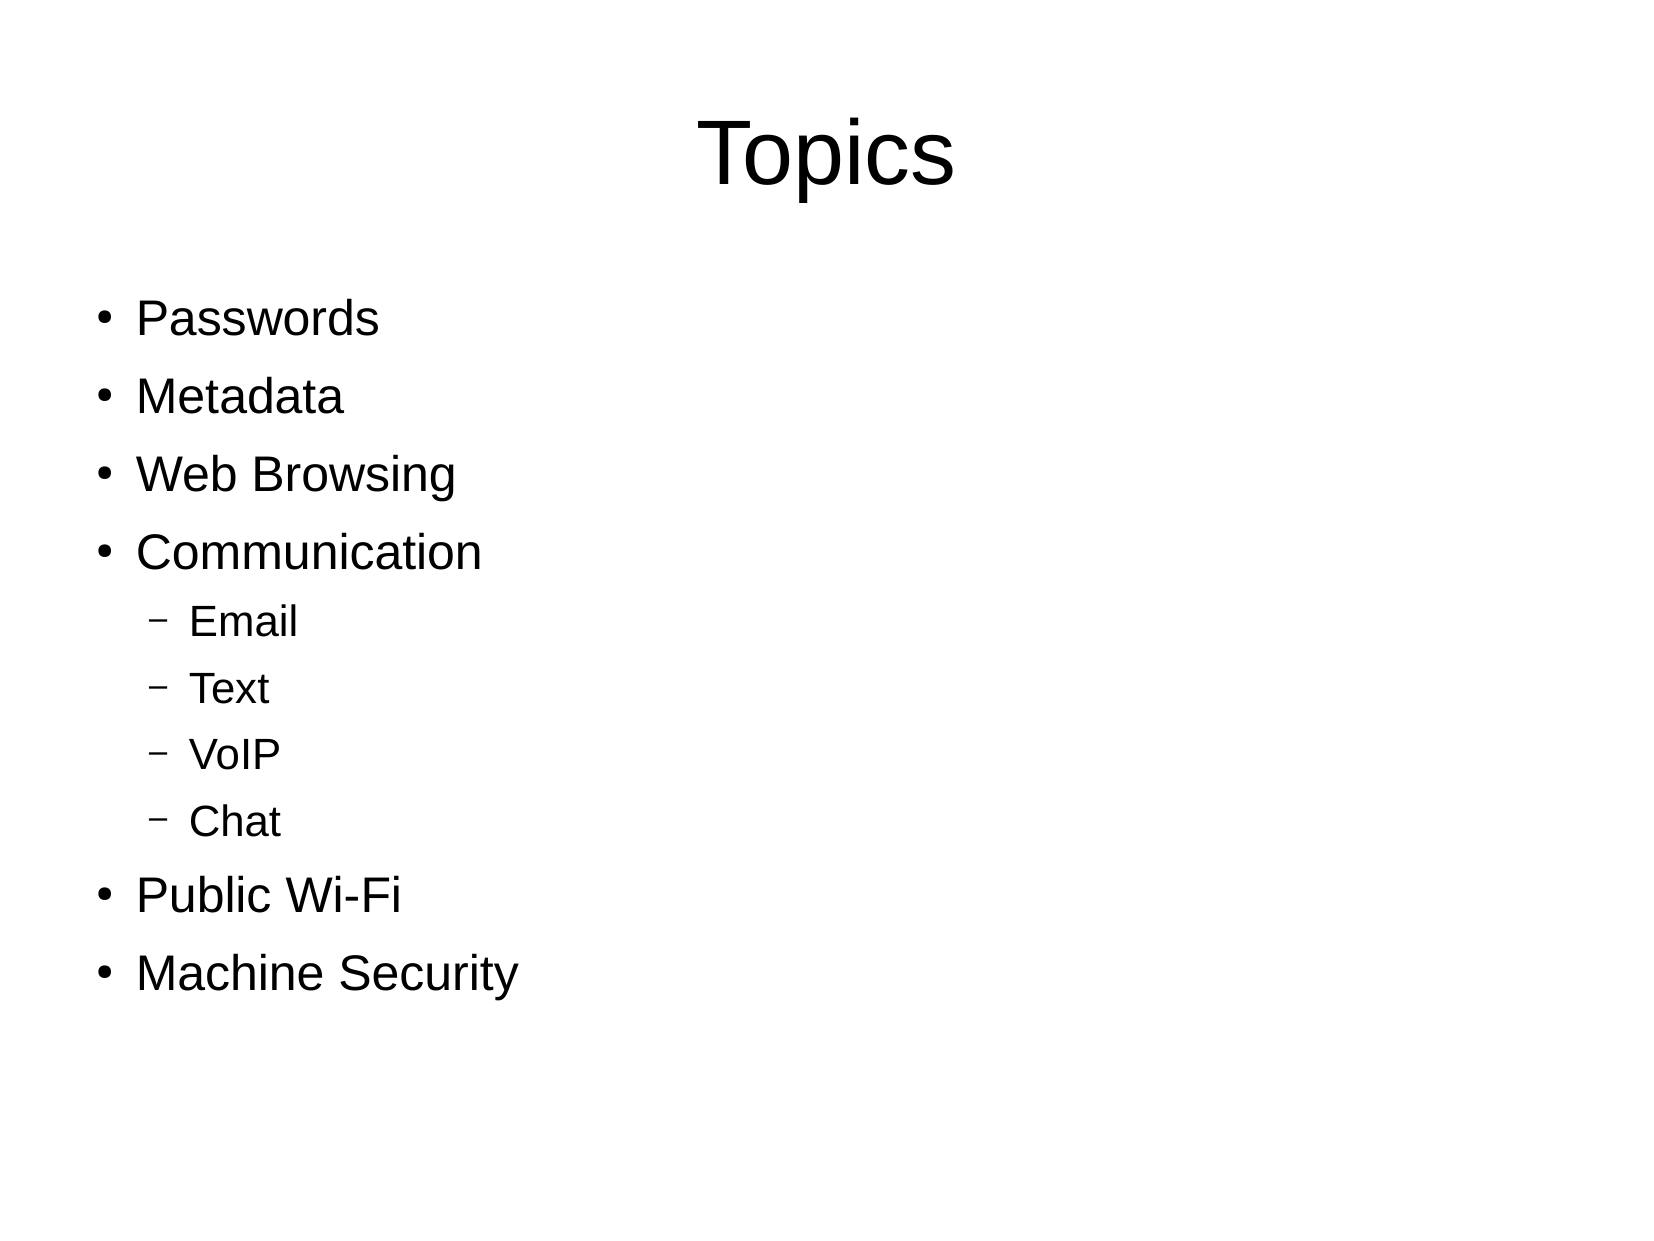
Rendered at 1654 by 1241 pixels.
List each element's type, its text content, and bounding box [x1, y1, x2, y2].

title Topics [82, 49, 1571, 257]
list Passwords Metadata Web Browsing Communication Email Text VoIP Chat Public Wi-Fi Machine Security [82, 290, 1571, 1010]
